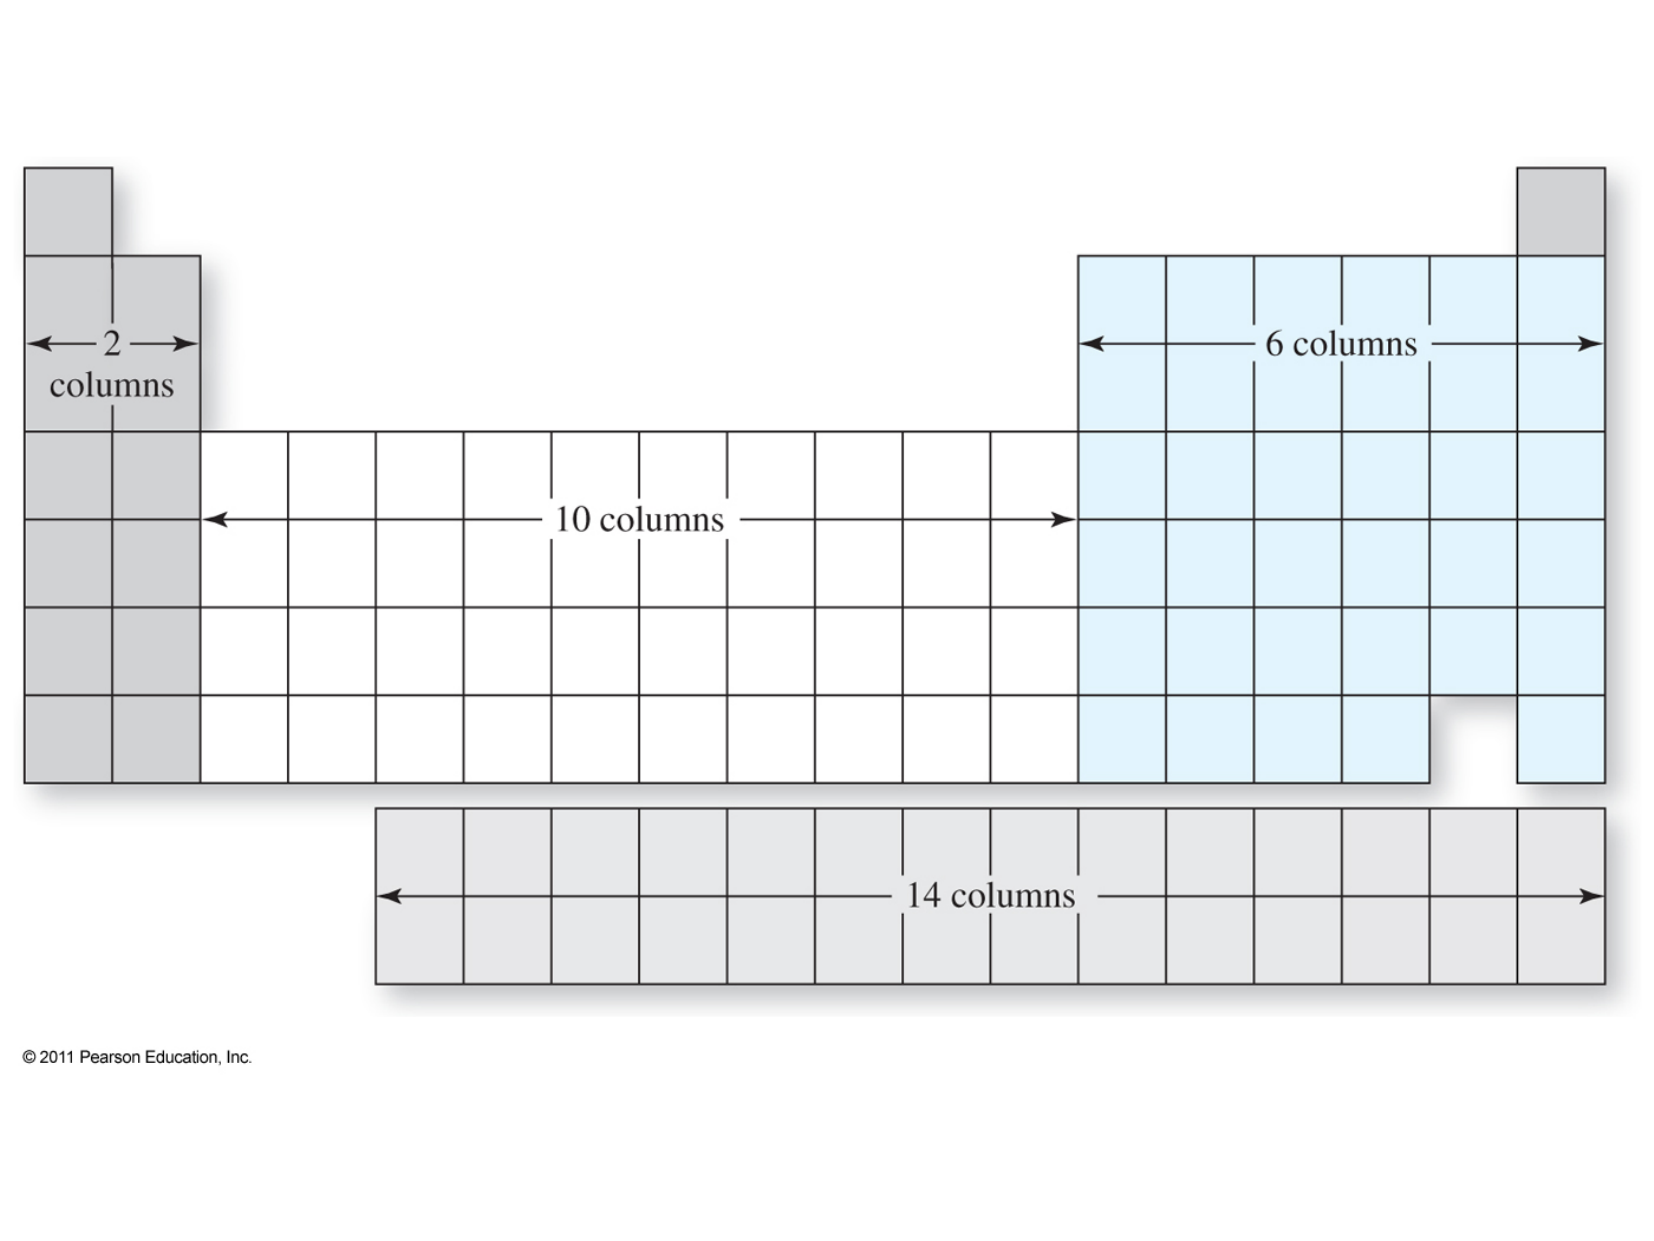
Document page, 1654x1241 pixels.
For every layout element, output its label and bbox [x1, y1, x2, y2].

picture [0, 138, 1654, 1102]
